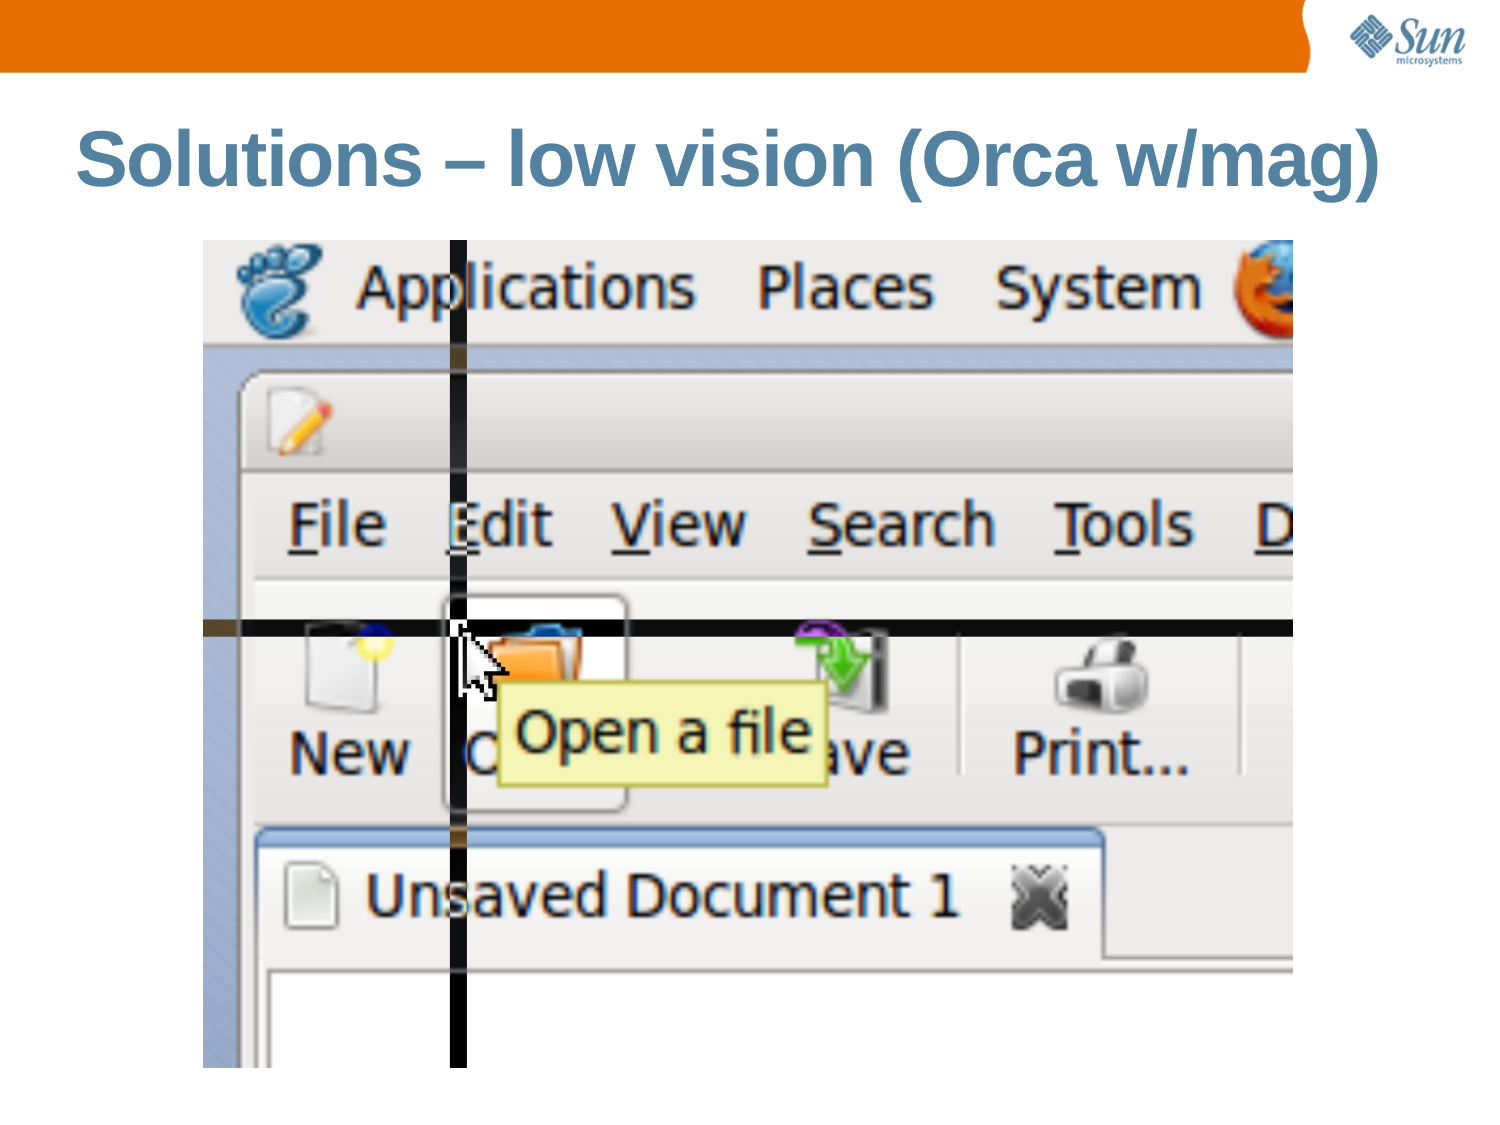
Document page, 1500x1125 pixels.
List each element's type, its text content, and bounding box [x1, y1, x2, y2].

picture [203, 240, 1293, 1068]
title Solutions – low vision (Orca w/mag) [75, 122, 1500, 228]
picture [0, 0, 1500, 75]
